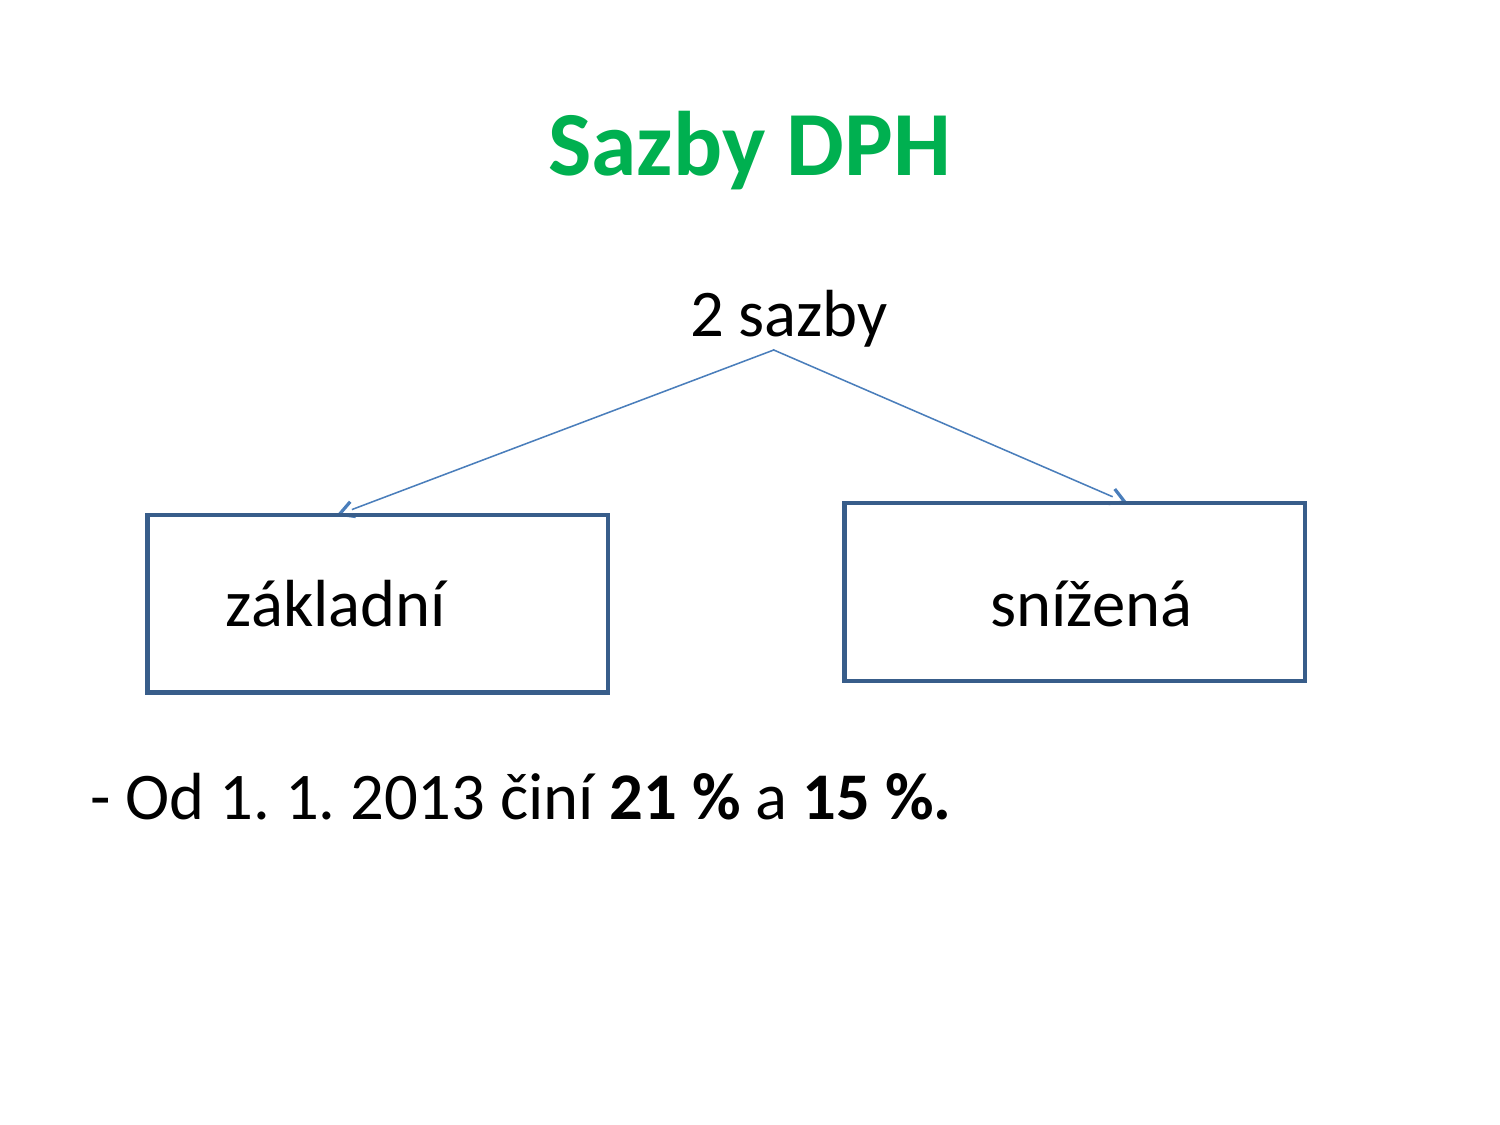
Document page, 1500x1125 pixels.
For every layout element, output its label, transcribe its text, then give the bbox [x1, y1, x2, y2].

title Sazby DPH [75, 45, 1426, 233]
list 2 sazby základní snížená - Od 1. 1. 2013 činí 21 % a 15 %. [75, 262, 1426, 1006]
